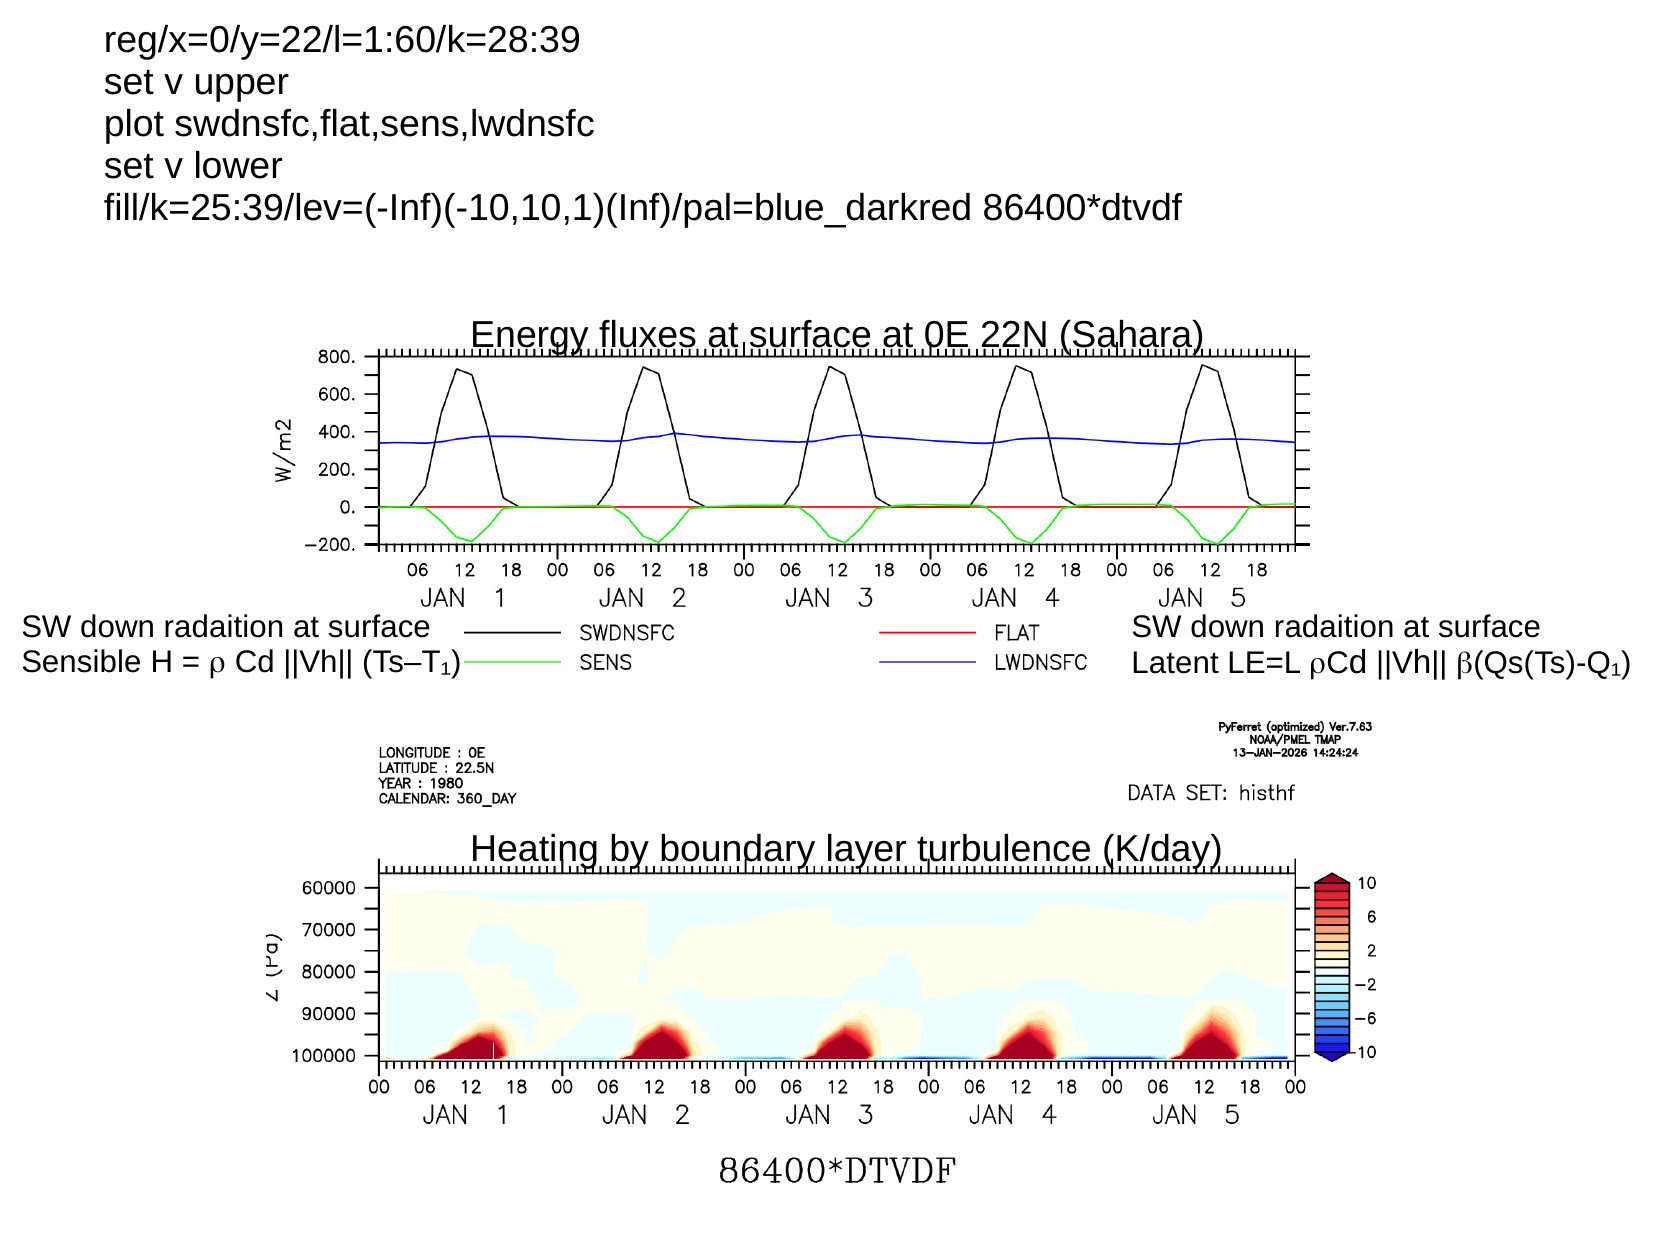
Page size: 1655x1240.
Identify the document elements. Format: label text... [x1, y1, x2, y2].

text_box reg/x=0/y=22/l=1:60/k=28:39 set v upper plot swdnsfc,flat,sens,lwdnsfc set v lower fill/k=25:39/lev=(-Inf)(-10,10,1)(Inf)/pal=blue_darkred 86400*dtvdf [89, 11, 1200, 249]
text_box Energy fluxes at surface at 0E 22N (Sahara) [455, 306, 1230, 364]
text_box SW down radaition at surface Sensible H = r Cd ||Vh|| (Ts–T₁) [6, 601, 762, 693]
text_box SW down radaition at surface Latent LE=L rCd ||Vh|| b(Qs(Ts)-Q₁) [1116, 601, 1655, 693]
picture [266, 321, 1383, 1190]
text_box Heating by boundary layer turbulence (K/day) [455, 820, 1362, 920]
